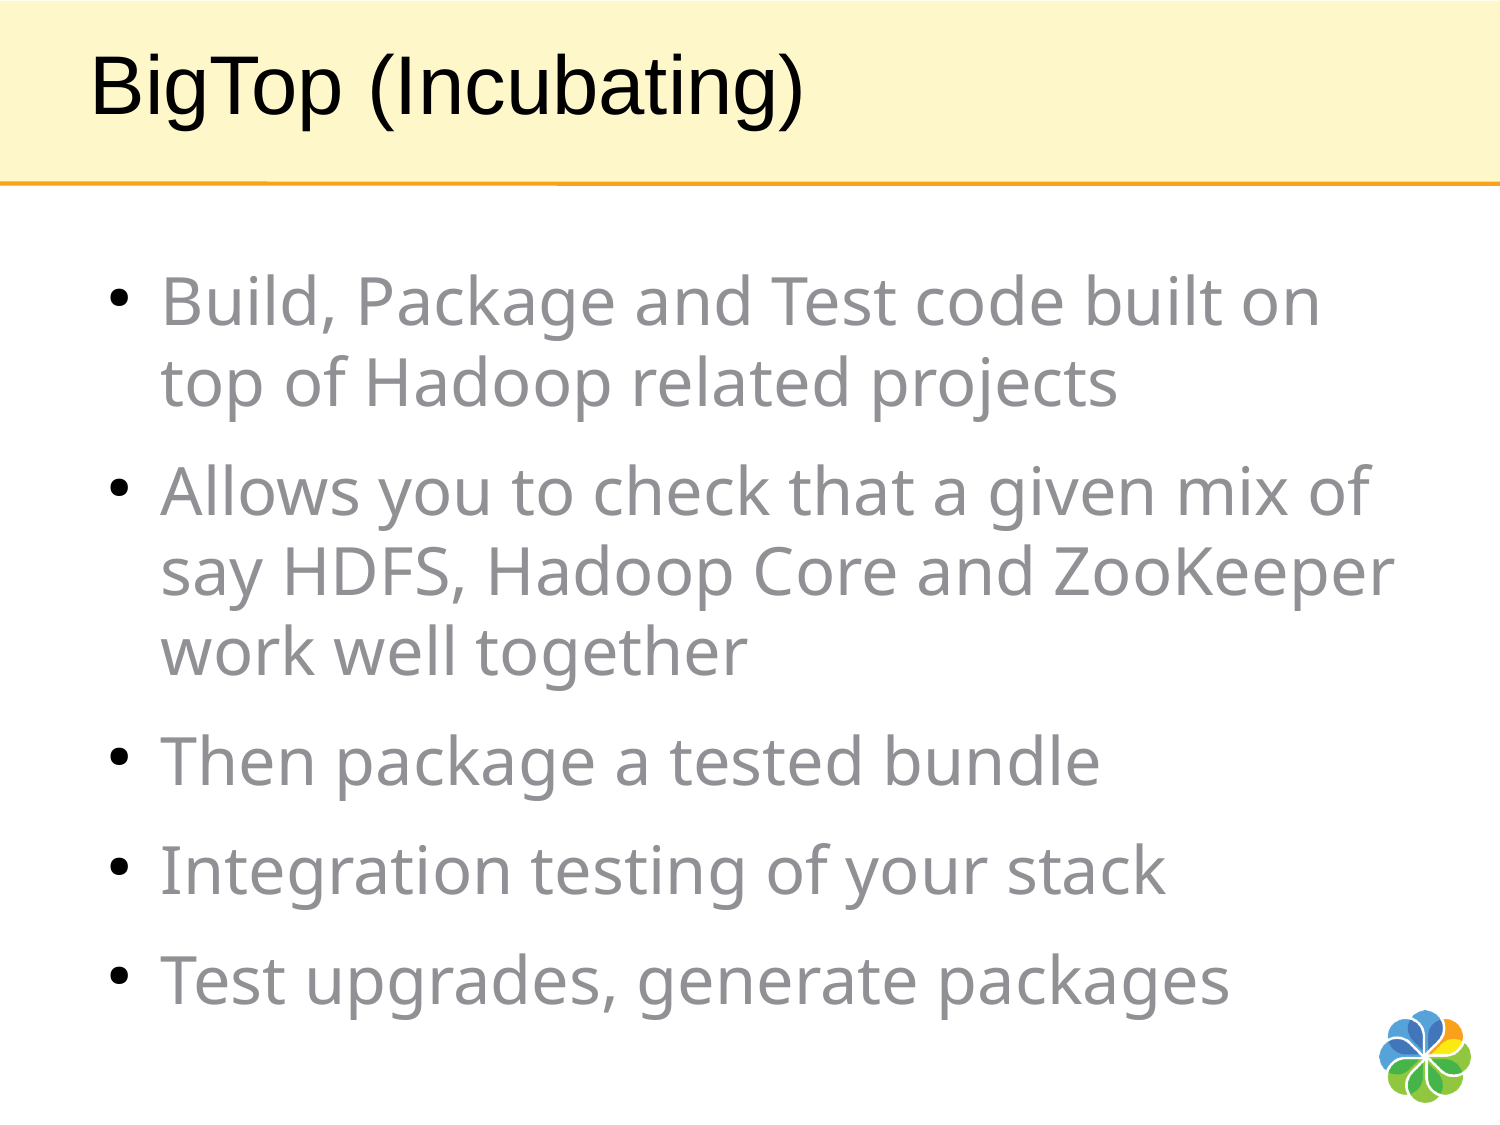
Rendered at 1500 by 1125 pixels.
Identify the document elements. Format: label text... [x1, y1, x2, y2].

picture [1379, 1010, 1471, 1103]
list [761, 251, 1425, 1005]
list Build, Package and Test code built on top of Hadoop related projects Allows you to check that a given mix of say HDFS, Hadoop Core and ZooKeeper work well together Then package a tested bundle Integration testing of your stack Test upgrades, generate packages [75, 251, 1447, 1034]
title BigTop (Incubating) [75, 24, 1425, 163]
list [75, 356, 738, 1005]
